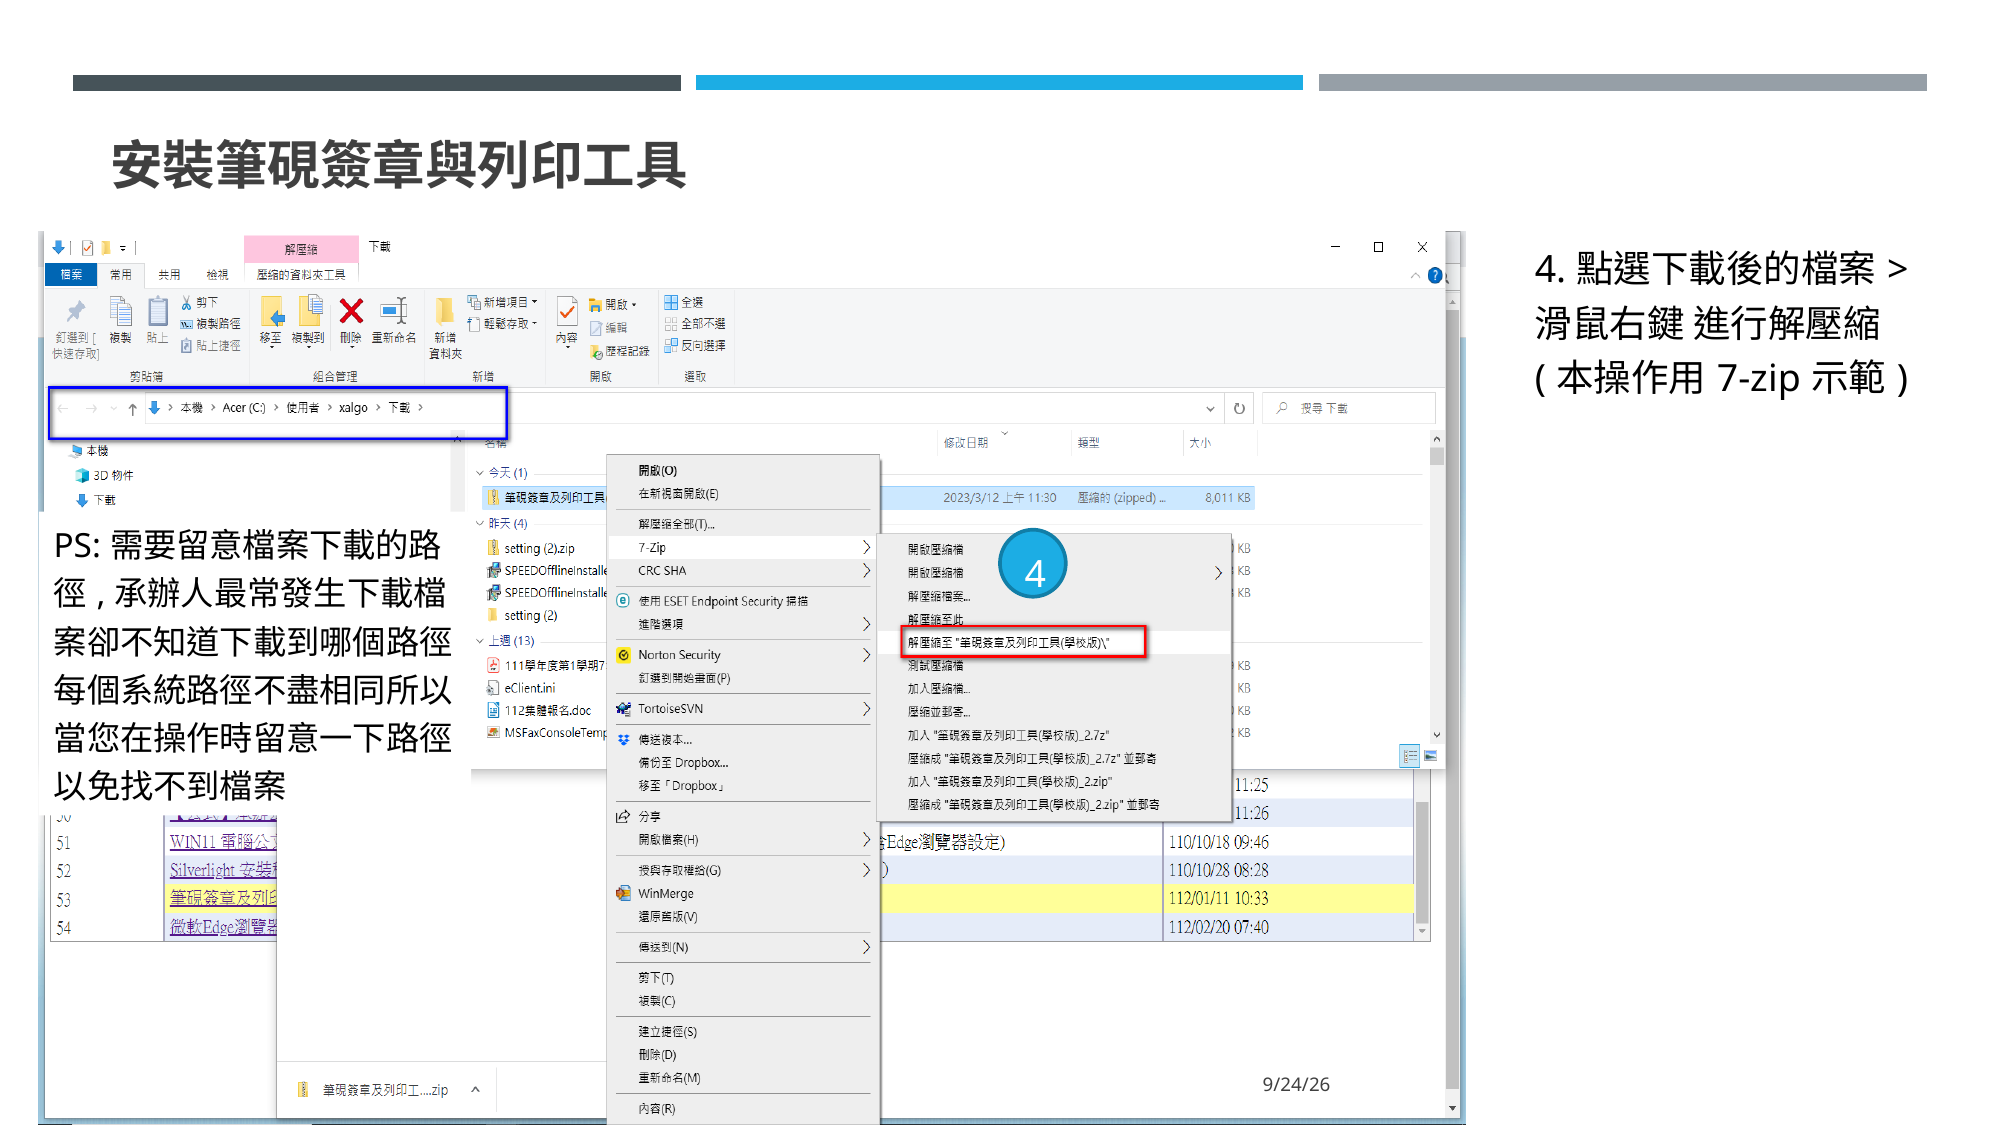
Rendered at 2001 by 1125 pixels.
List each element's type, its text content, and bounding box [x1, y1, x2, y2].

picture [38, 231, 1466, 1125]
title 安裝筆硯簽章與列印工具 [95, 115, 1905, 207]
text_box PS:需要留意檔案下載的路徑,承辦人最常發生下載檔案卻不知道下載到哪個路徑 每個系統路徑不盡相同所以當您在操作時留意一下路徑以免找不到檔案 [38, 511, 472, 770]
text_box 4 [999, 529, 1066, 597]
text_box 2023/3/14 [1247, 1053, 1715, 1114]
text_box 4.點選下載後的檔案>滑鼠右鍵 進行解壓縮 (本操作用7-zip示範) [1519, 231, 1930, 384]
